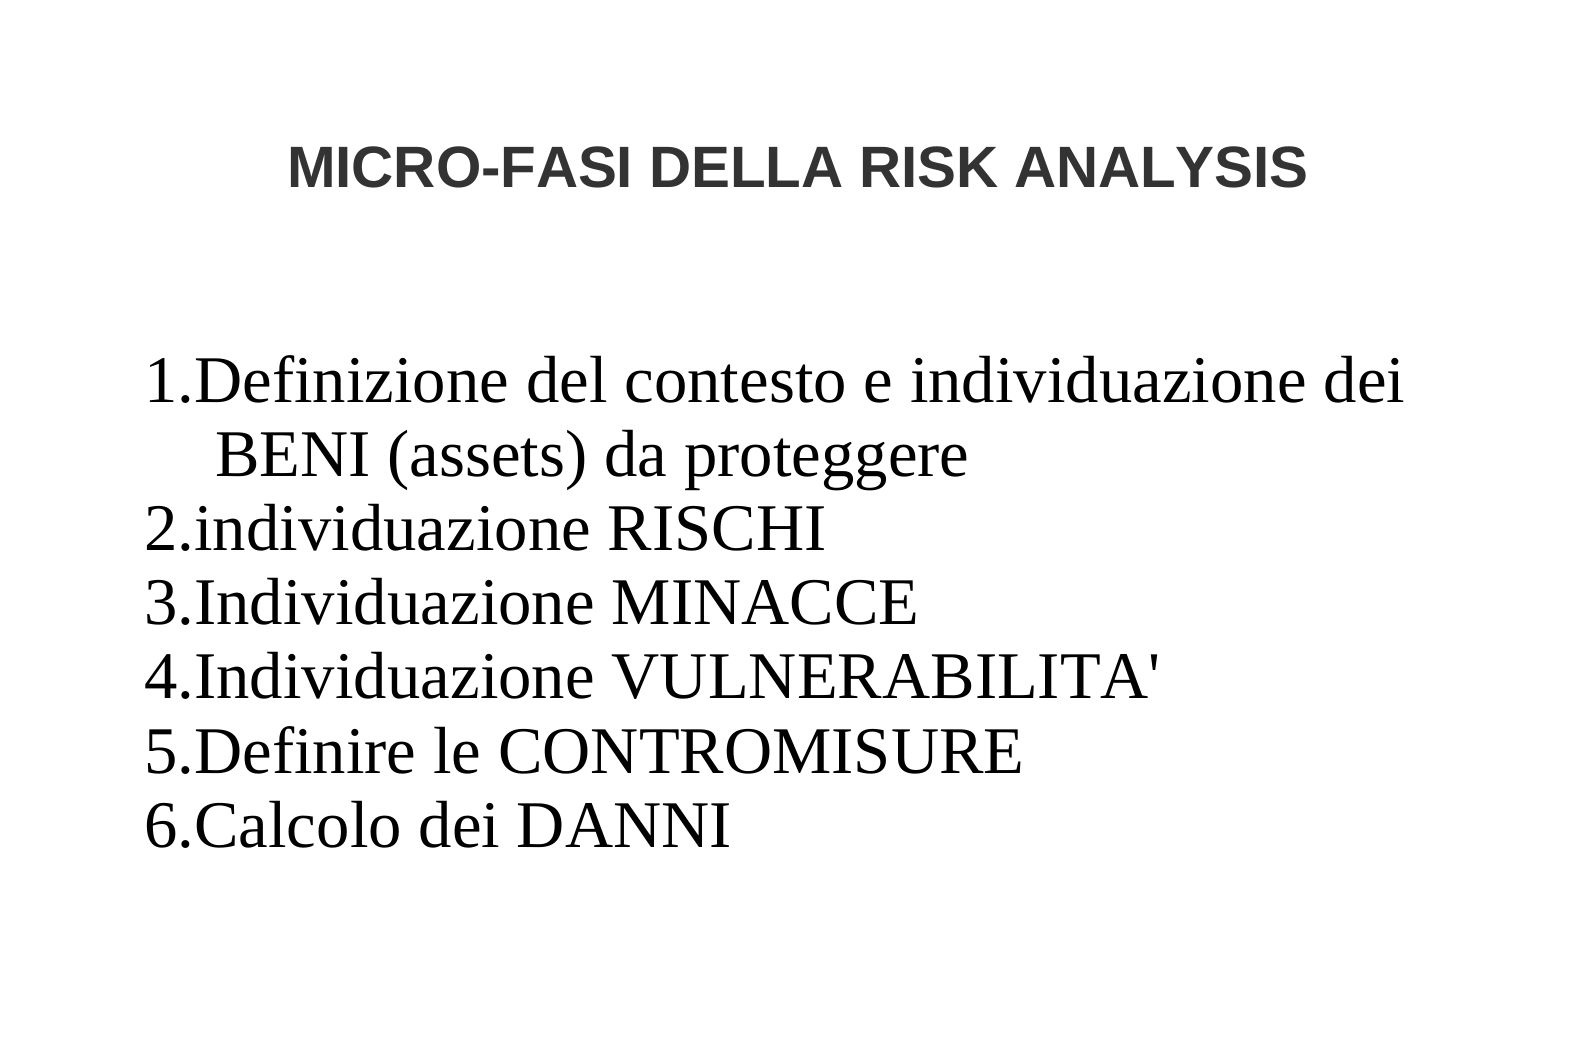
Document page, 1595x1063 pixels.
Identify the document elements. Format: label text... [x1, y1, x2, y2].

title MICRO-FASI DELLA RISK ANALYSIS [117, 78, 1479, 256]
subtitle Definizione del contesto e individuazione dei BENI (assets) da proteggere individuazione RISCHI Individuazione MINACCE Individuazione VULNERABILITA' Definire le CONTROMISURE Calcolo dei DANNI [144, 295, 1506, 965]
